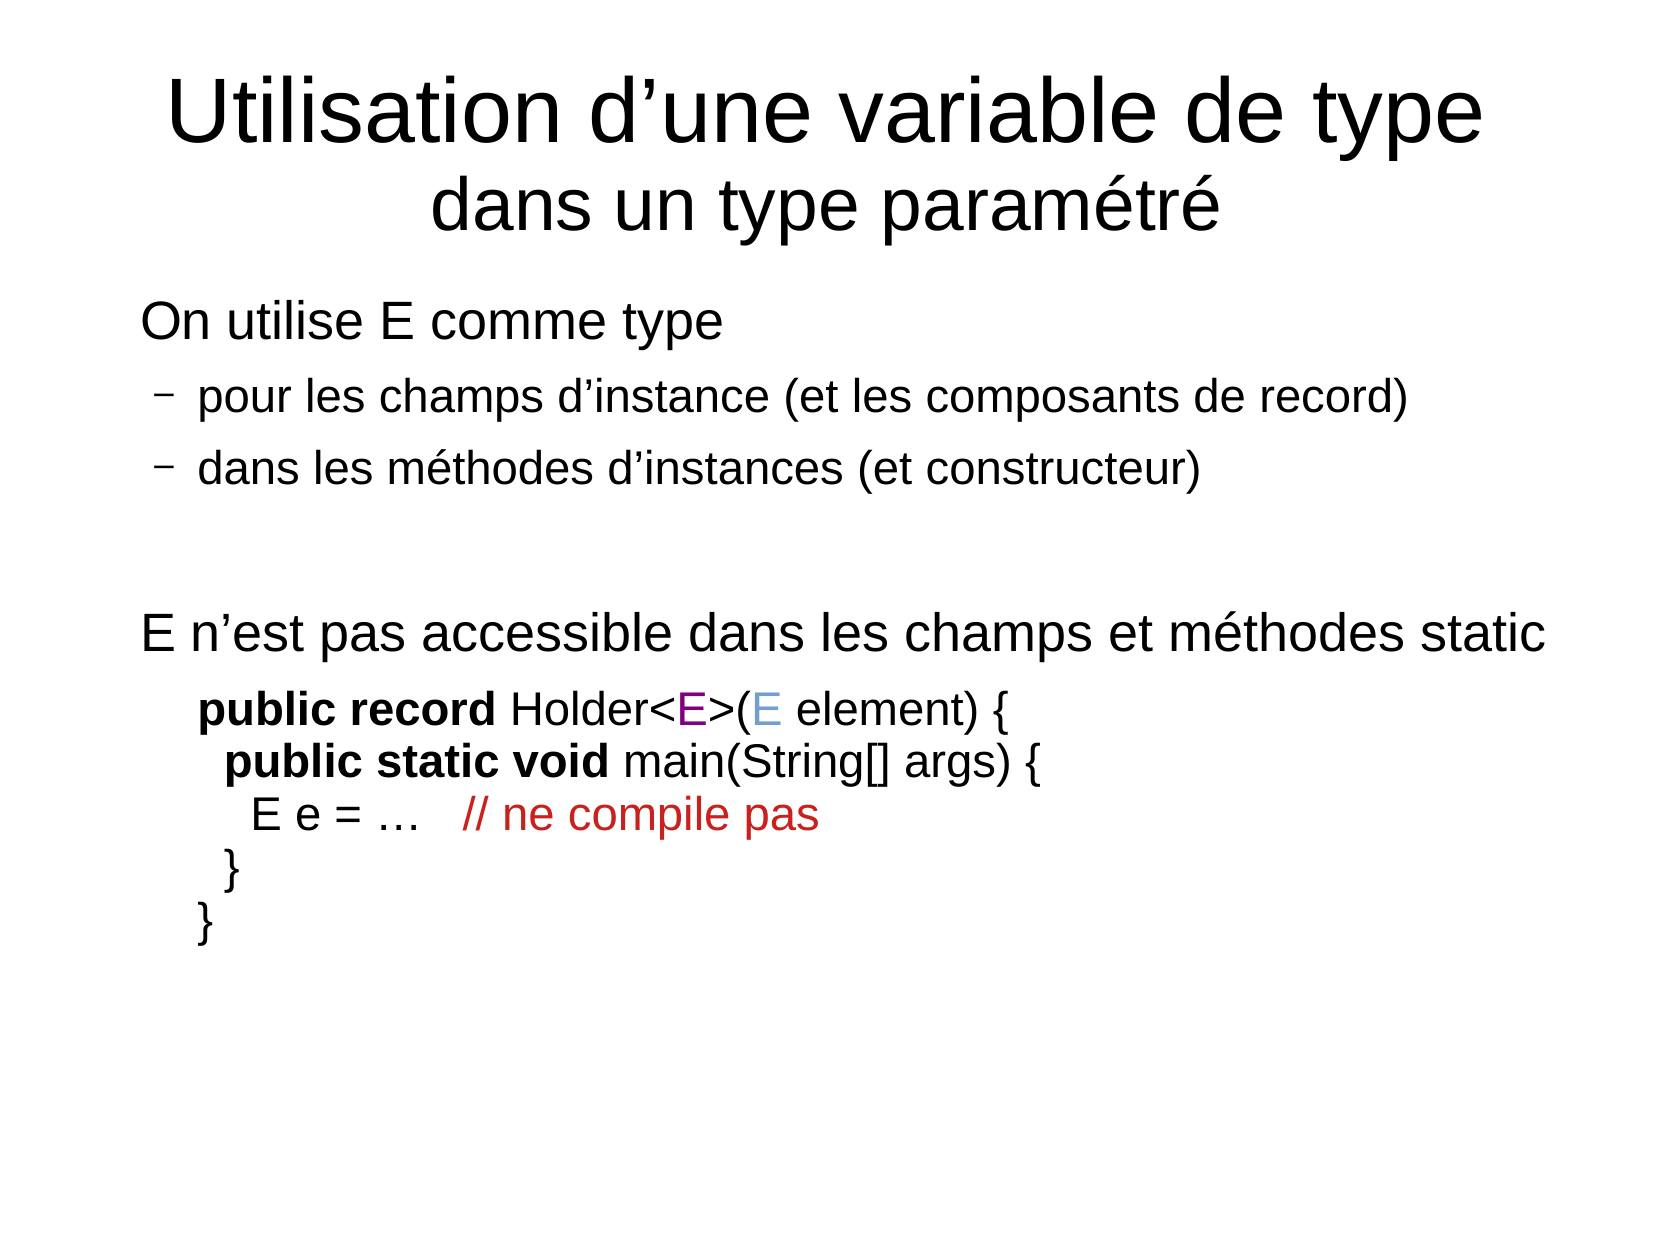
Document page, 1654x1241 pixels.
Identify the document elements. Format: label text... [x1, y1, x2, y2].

title Utilisation d’une variable de type dans un type paramétré [82, 49, 1571, 257]
list On utilise E comme type pour les champs d’instance (et les composants de record) dans les méthodes d’instances (et constructeur) E n’est pas accessible dans les champs et méthodes static public record Holder<E>(E element) { public static void main(String[] args) { E e = … // ne compile pas } } [82, 290, 1571, 1010]
